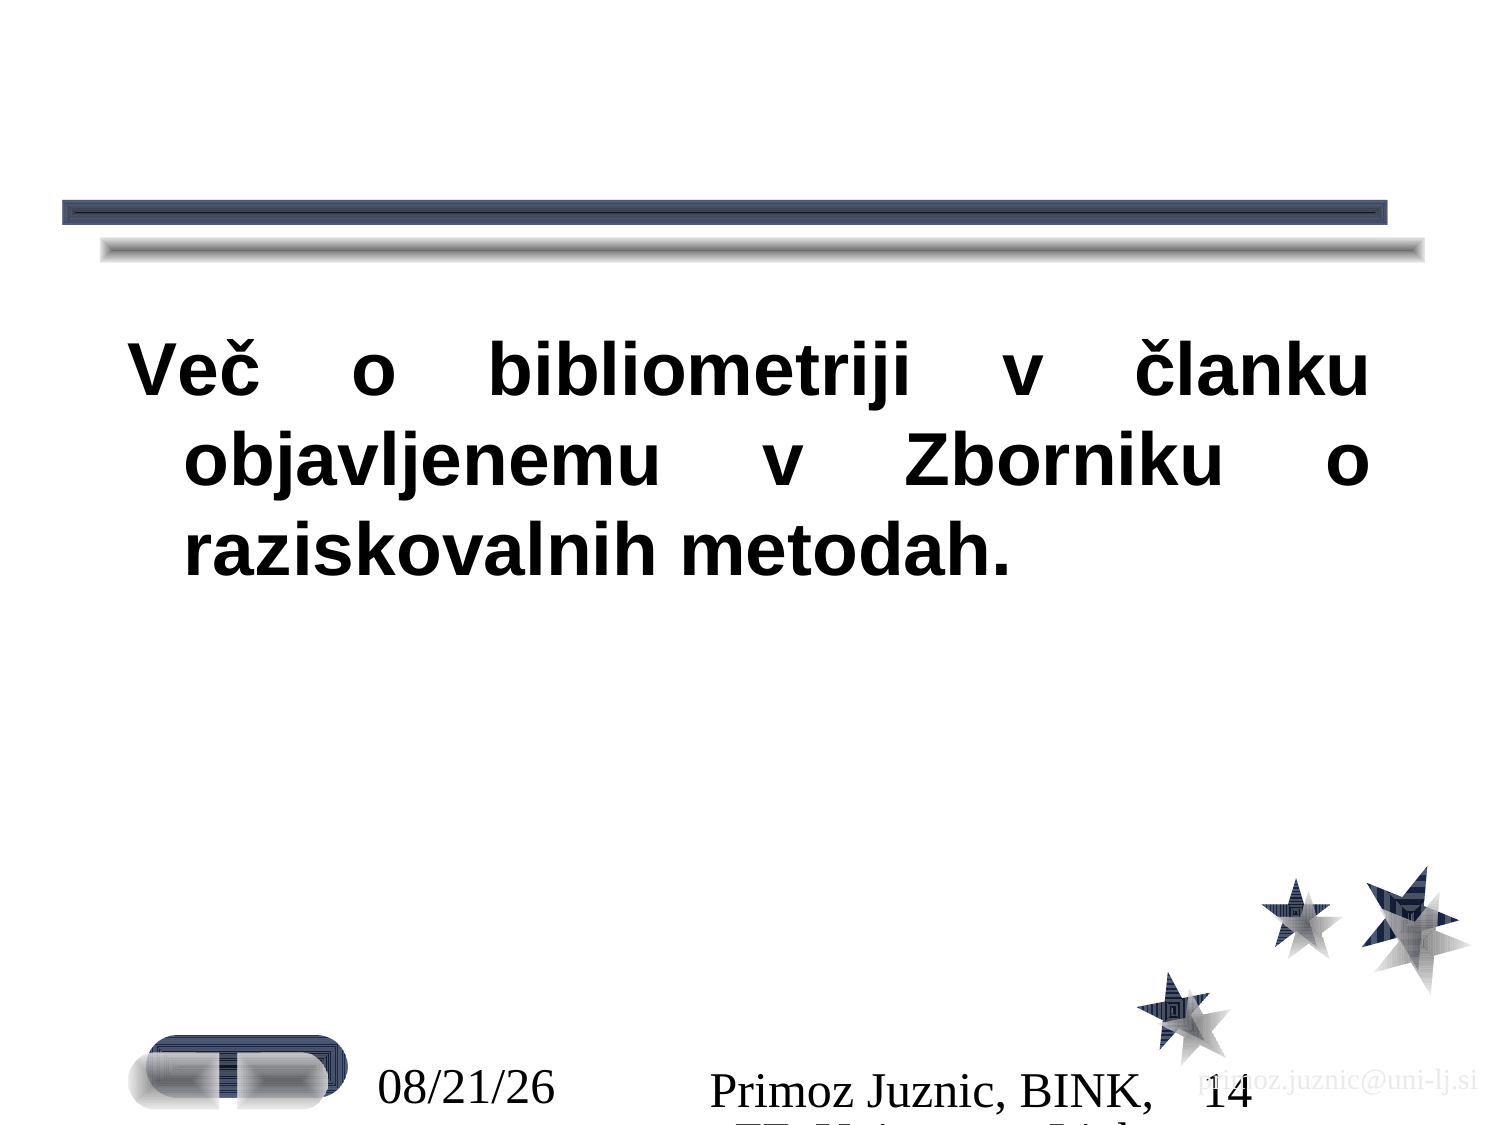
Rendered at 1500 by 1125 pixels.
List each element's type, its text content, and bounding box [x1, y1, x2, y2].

list Več o bibliometriji v članku objavljenemu v Zborniku o raziskovalnih metodah. [112, 312, 1388, 988]
